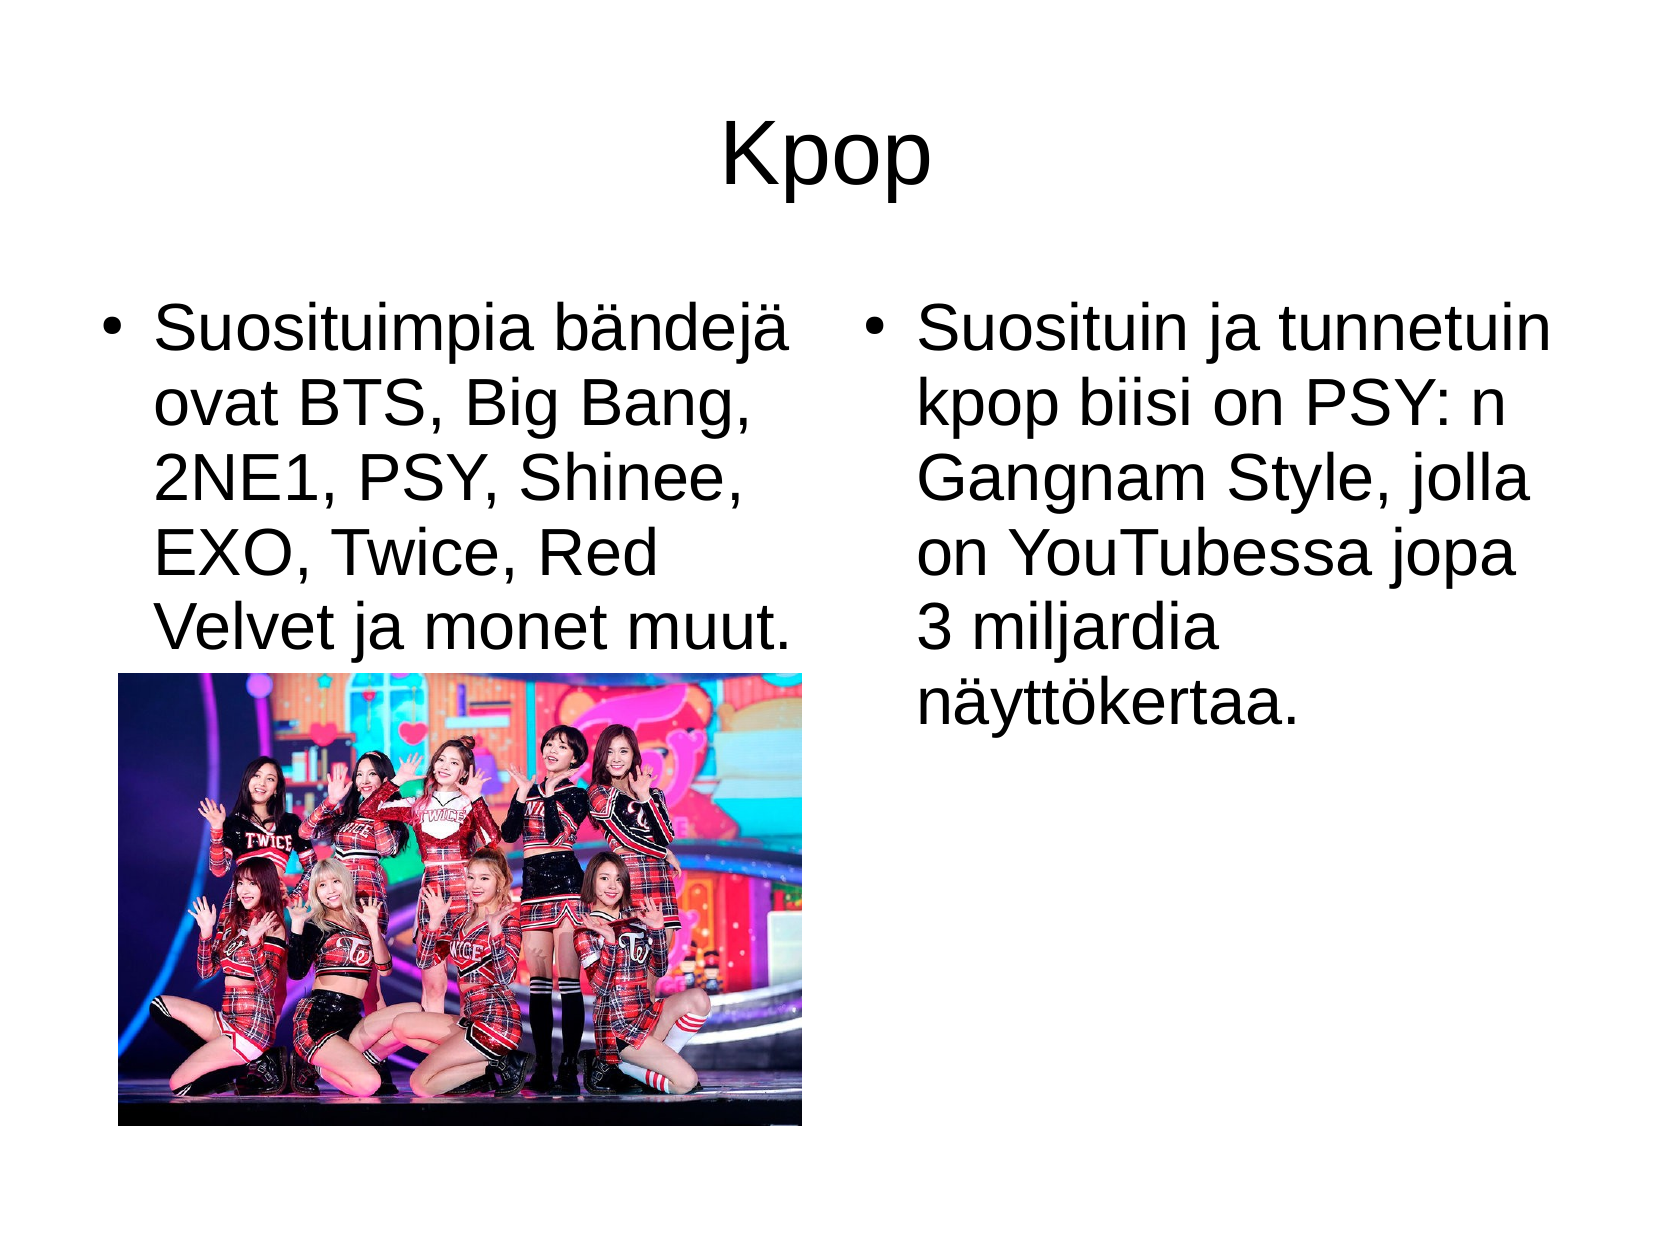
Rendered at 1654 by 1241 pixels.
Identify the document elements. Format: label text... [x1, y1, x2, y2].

title Kpop [82, 49, 1571, 257]
list Suosituimpia bändejä ovat BTS, Big Bang, 2NE1, PSY, Shinee, EXO, Twice, Red Velvet ja monet muut. [82, 290, 809, 1010]
list Suosituin ja tunnetuin kpop biisi on PSY: n Gangnam Style, jolla on YouTubessa jopa 3 miljardia näyttökertaa. [845, 290, 1572, 1010]
picture [118, 673, 802, 1126]
